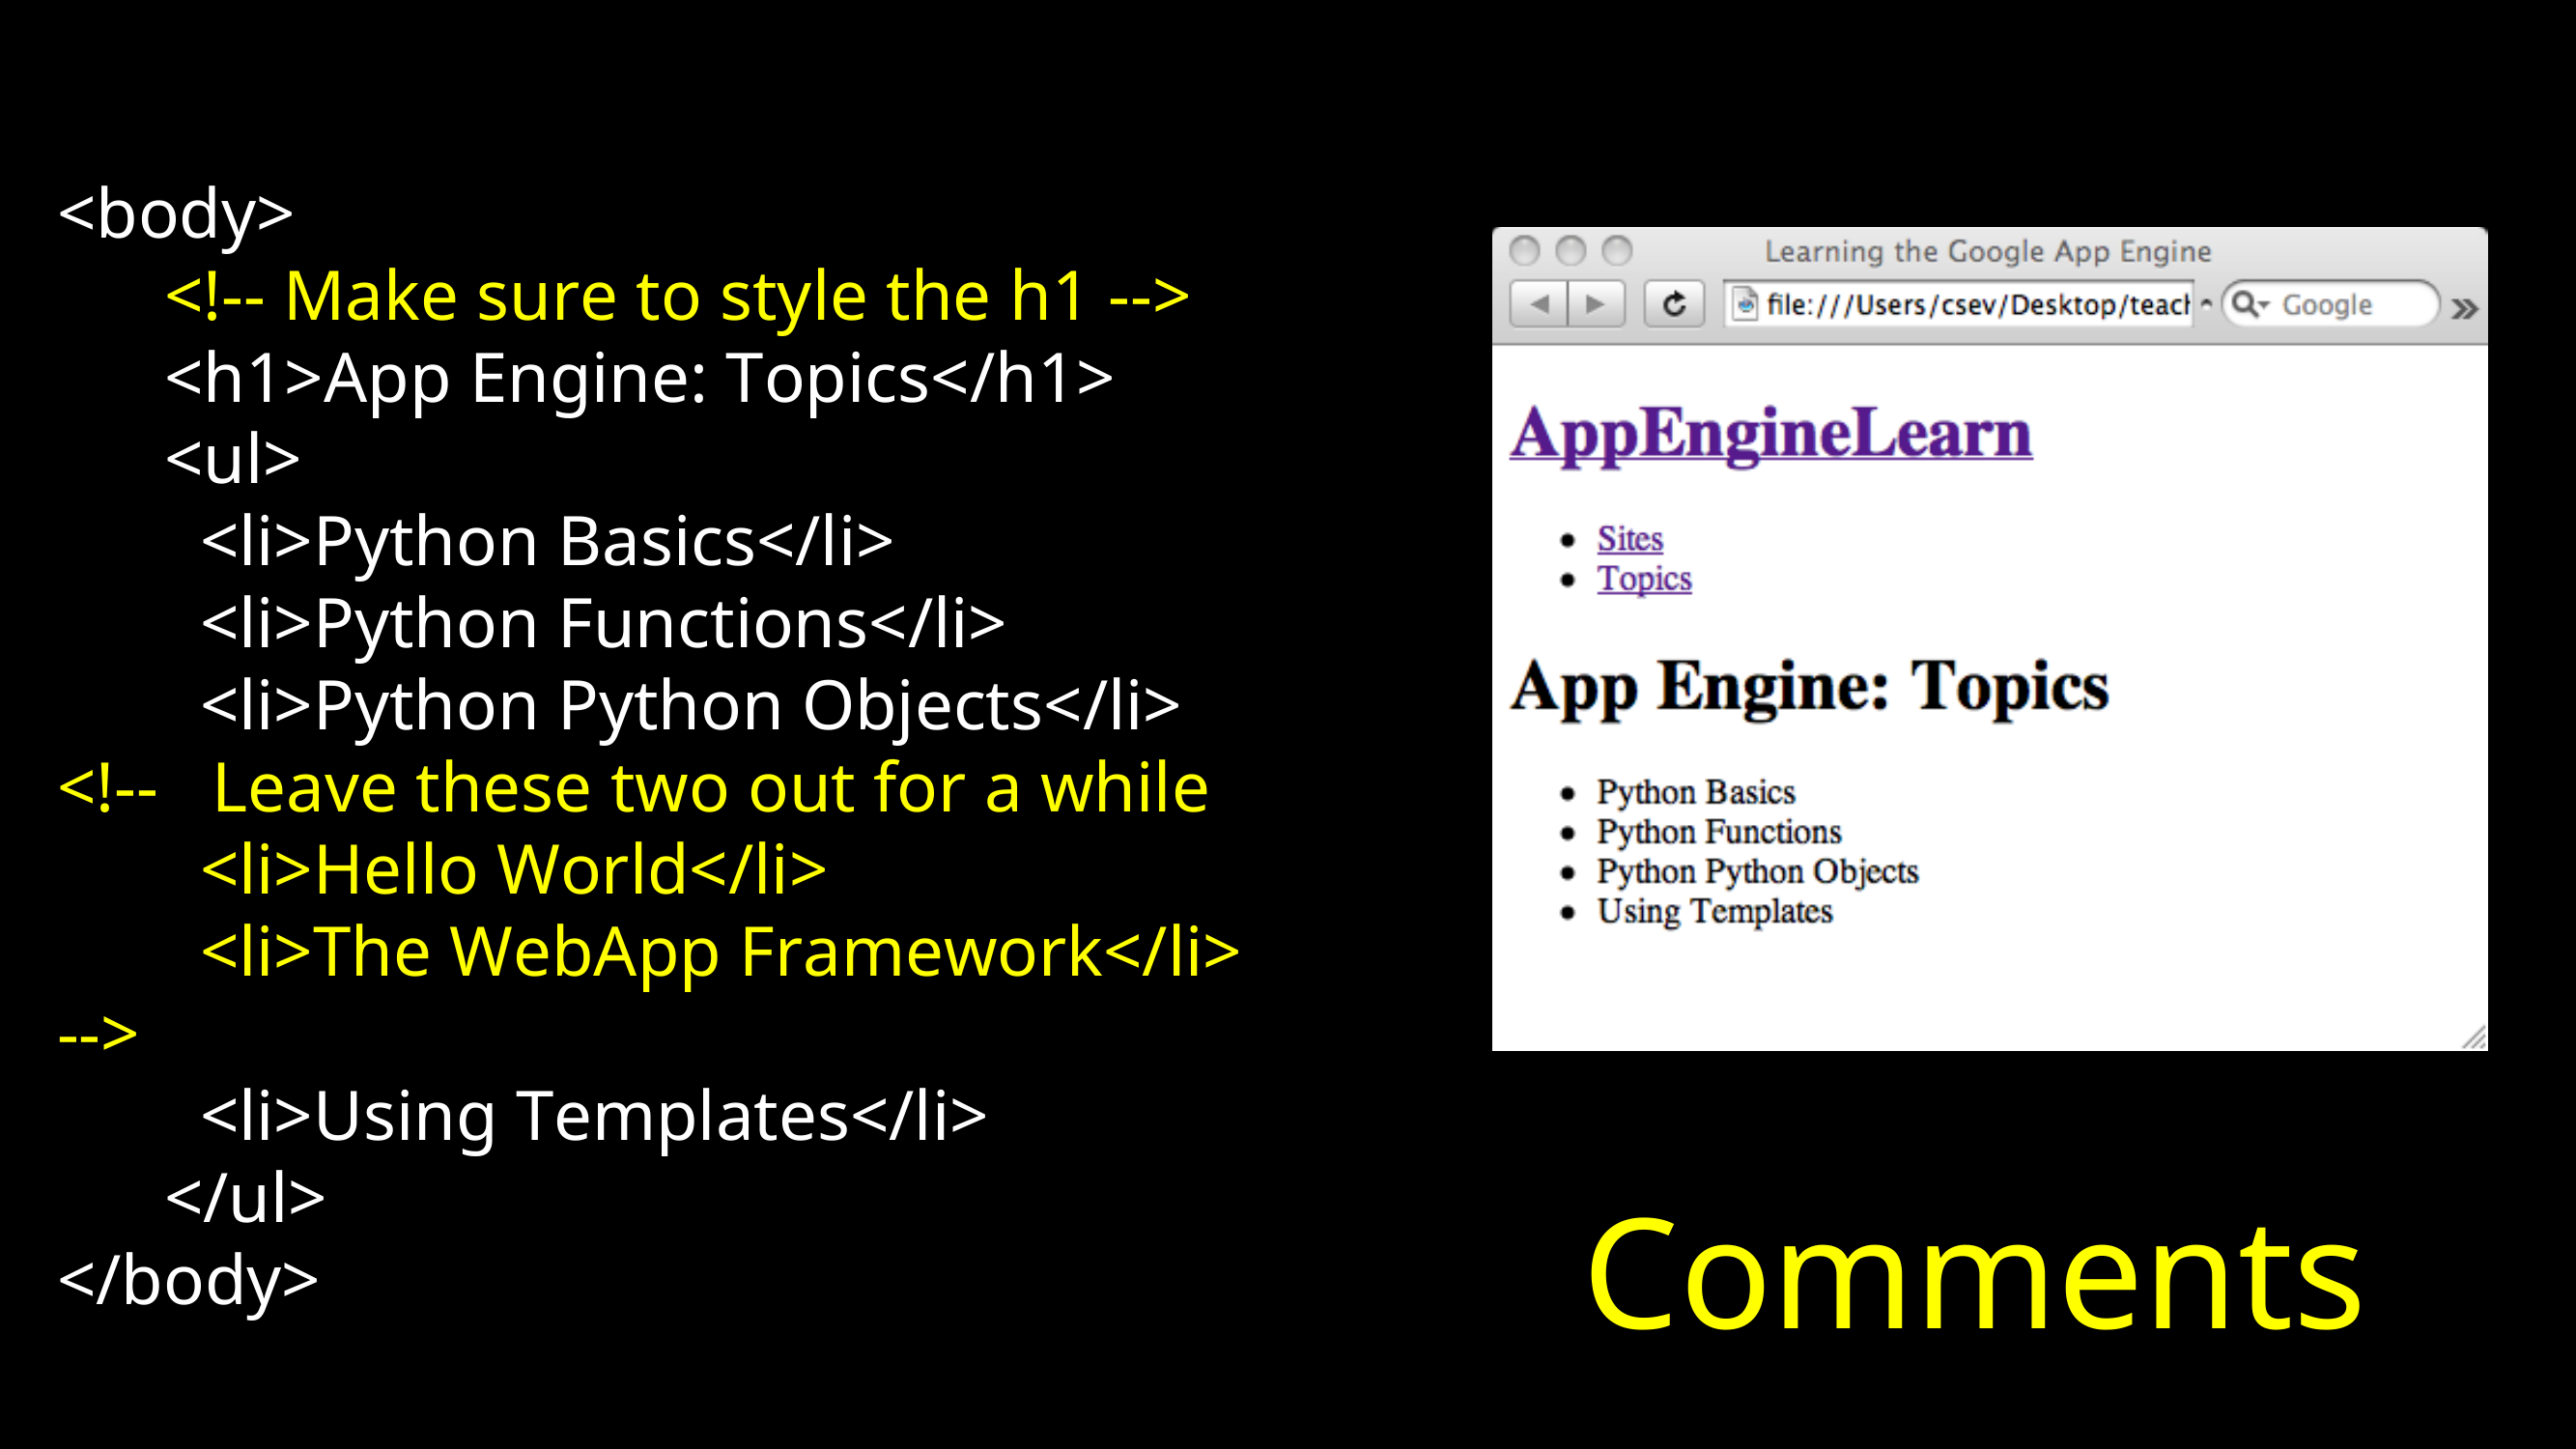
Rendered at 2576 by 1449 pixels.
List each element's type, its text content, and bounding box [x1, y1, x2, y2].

text_box <body> <!-- Make sure to style the h1 --> <h1>App Engine: Topics</h1> <ul> <li>Python Basics</li> <li>Python Functions</li> <li>Python Python Objects</li> <!-- Leave these two out for a while <li>Hello World</li> <li>The WebApp Framework</li> --> <li>Using Templates</li> </ul> </body> [57, 169, 1244, 1319]
picture [1492, 227, 2488, 1051]
title Comments [1492, 1130, 2457, 1406]
